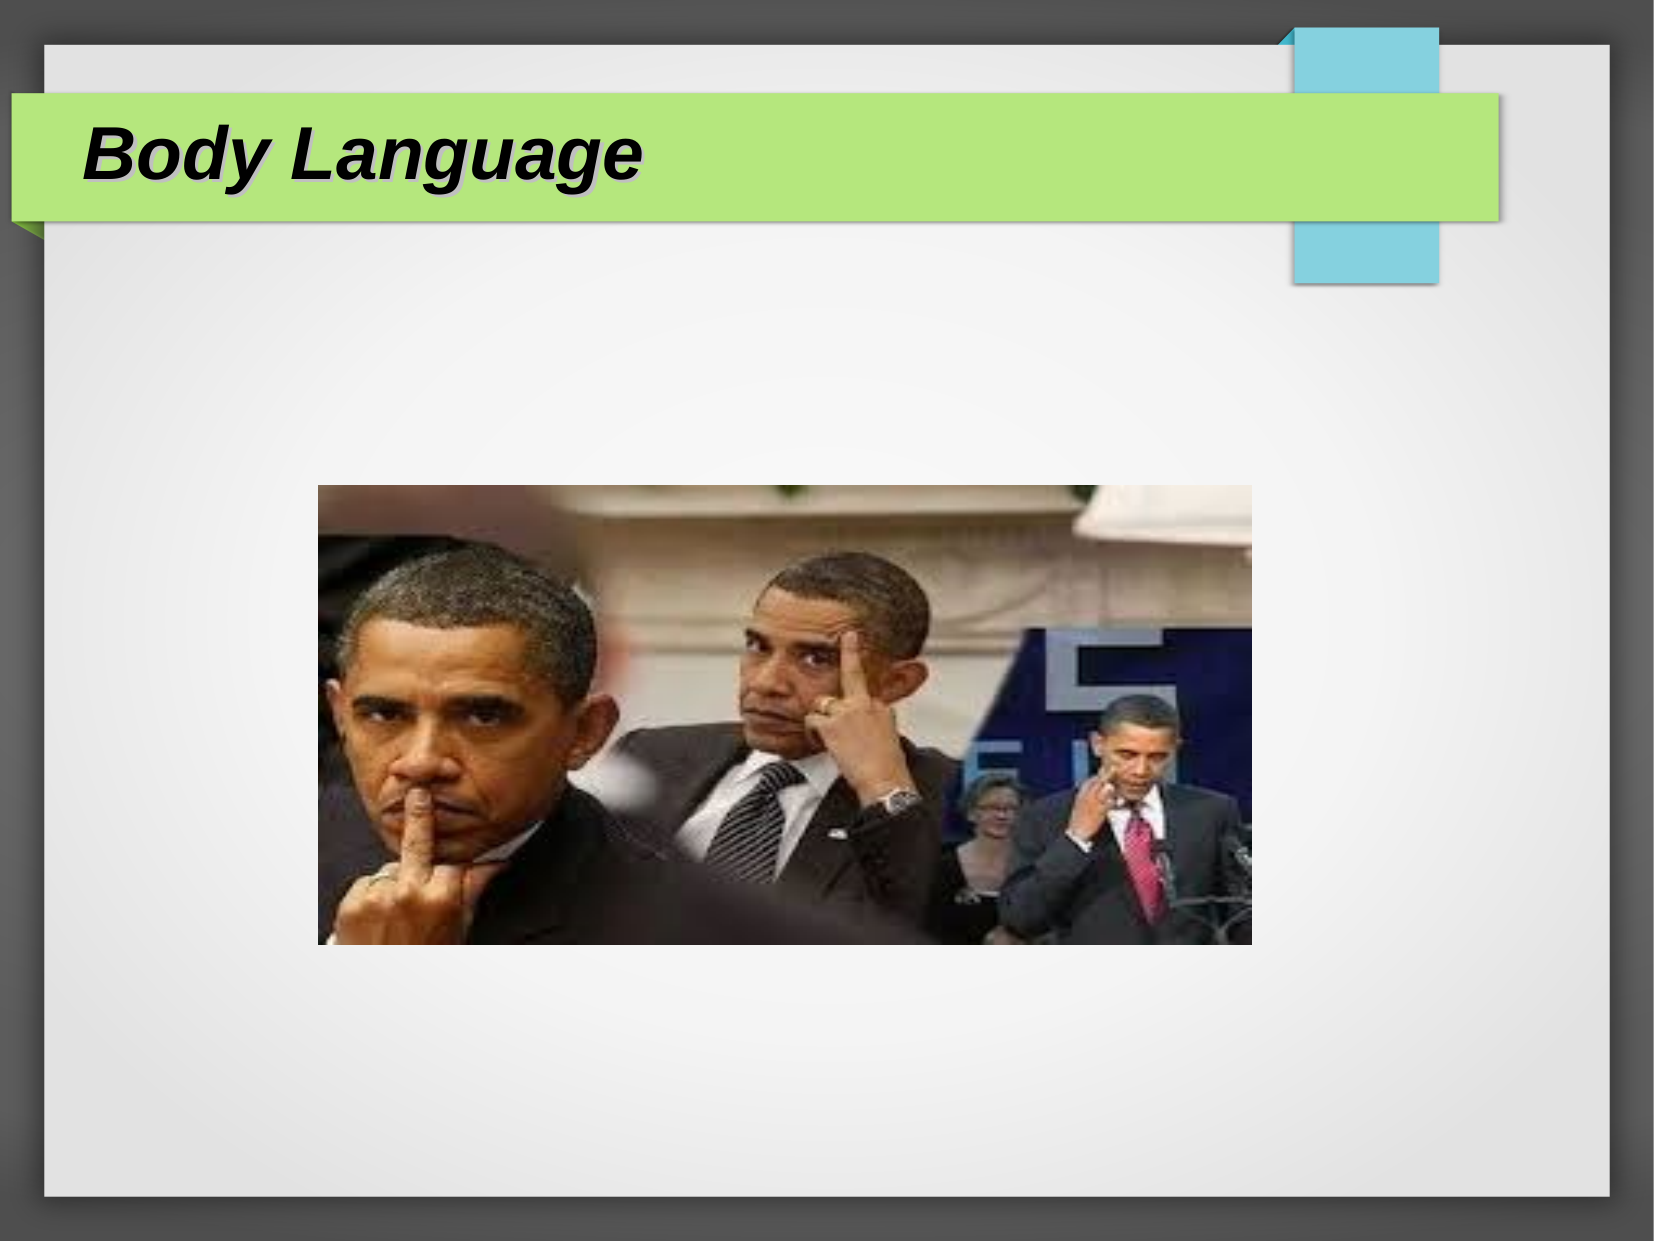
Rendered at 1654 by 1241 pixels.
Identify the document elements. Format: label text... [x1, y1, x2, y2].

title Body Language [82, 94, 1264, 213]
picture [0, 0, 1654, 1241]
